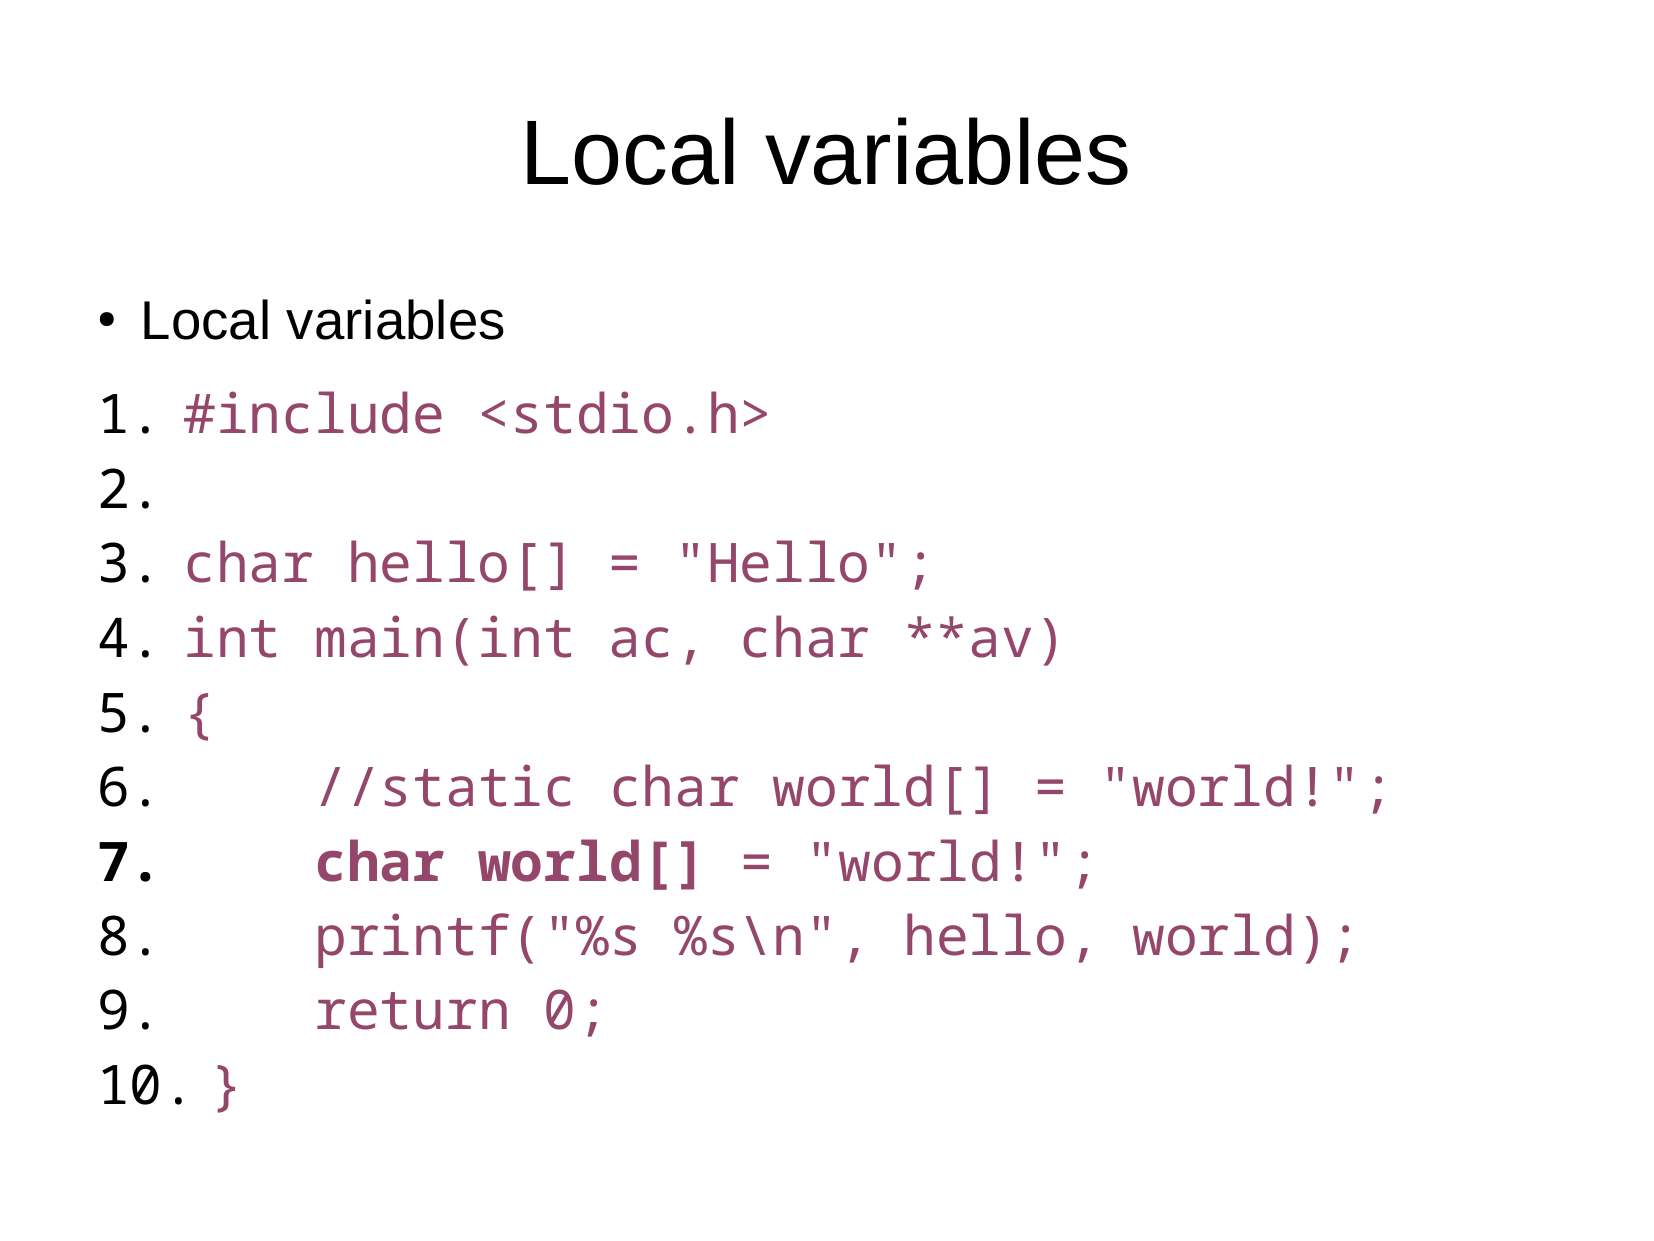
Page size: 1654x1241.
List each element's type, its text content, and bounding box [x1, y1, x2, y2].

title Local variables [82, 49, 1571, 257]
list Local variables #include <stdio.h> char hello[] = "Hello"; int main(int ac, char **av) { //static char world[] = "world!"; char world[] = "world!"; printf("%s %s\n", hello, world); return 0; } [82, 290, 1571, 1126]
